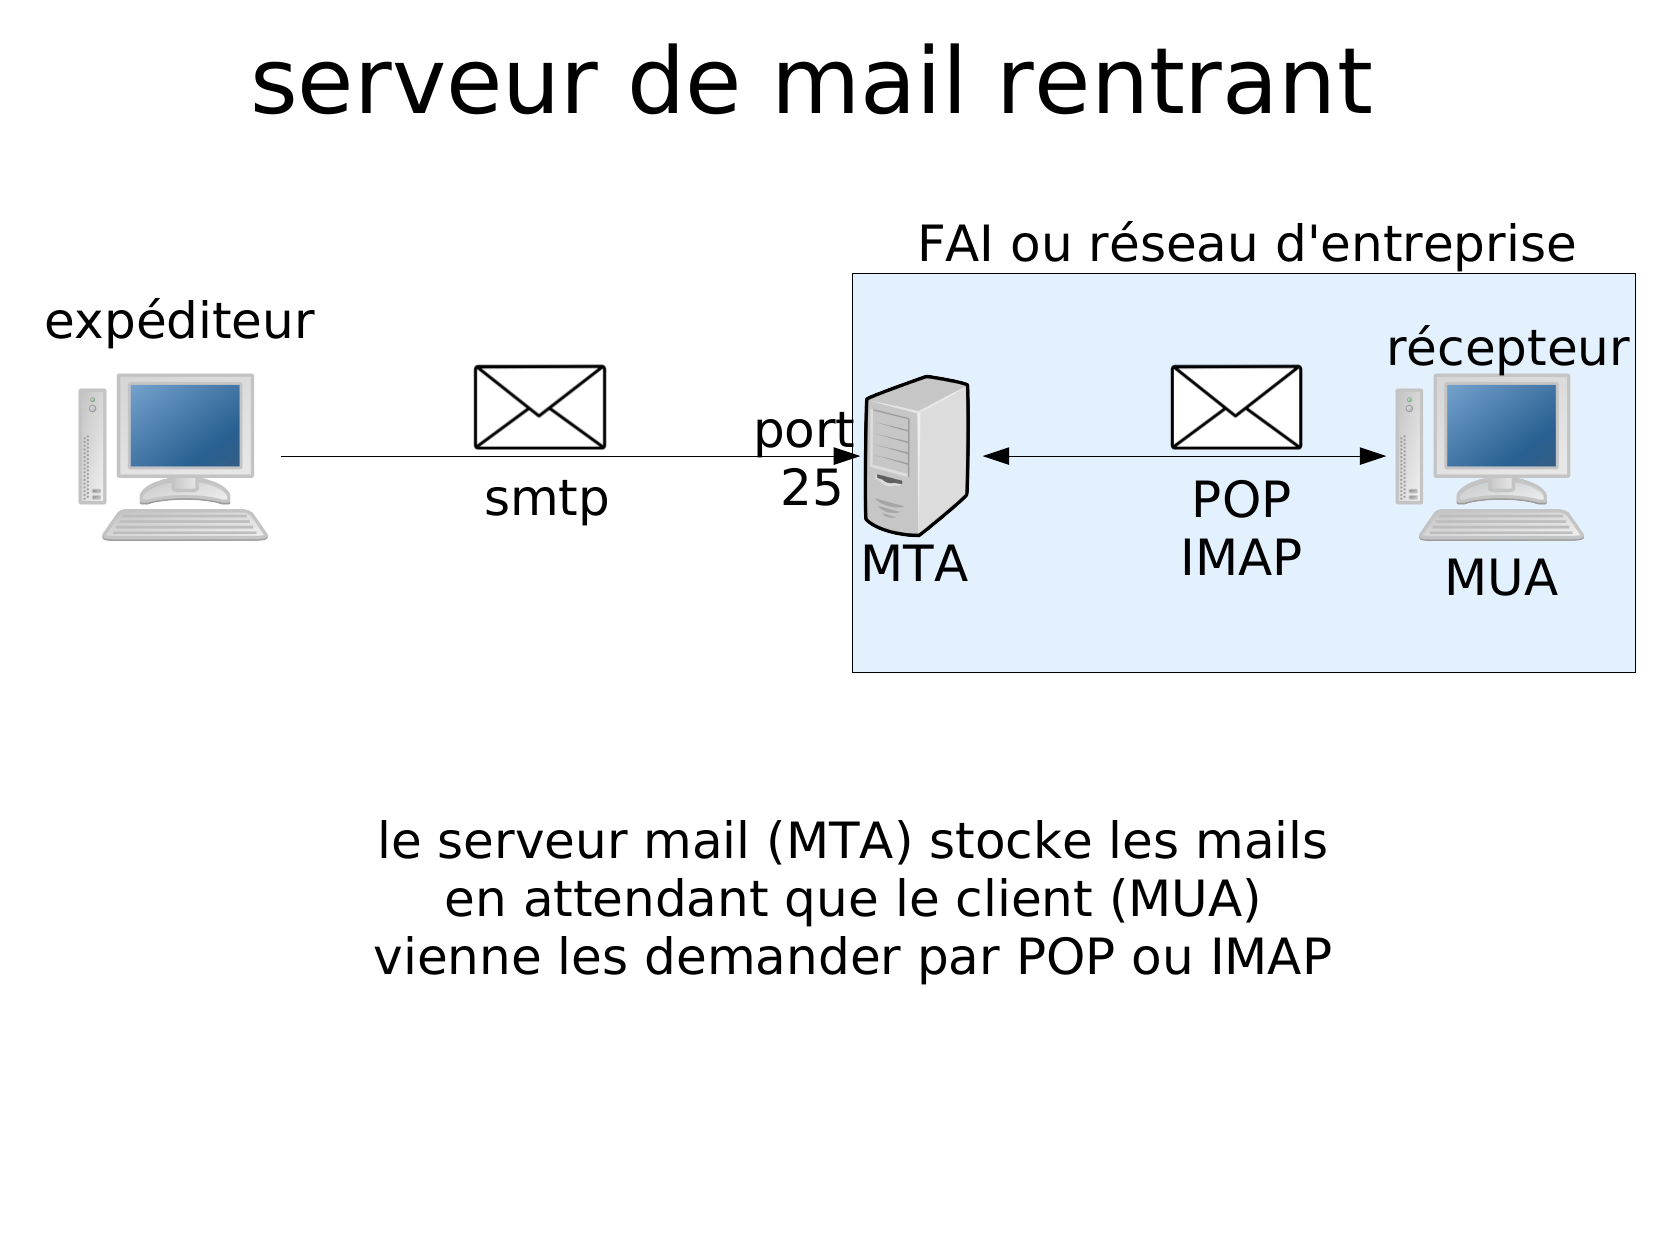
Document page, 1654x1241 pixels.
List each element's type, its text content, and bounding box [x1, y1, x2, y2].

text_box MUA [1444, 549, 1559, 608]
text_box smtp [484, 469, 649, 528]
picture [70, 362, 281, 550]
text_box expéditeur [44, 291, 316, 351]
text_box FAI ou réseau d'entreprise [917, 214, 1578, 274]
text_box port 25 [753, 401, 872, 518]
text_box le serveur mail (MTA) stocke les mails en attendant que le client (MUA) vienne les demander par POP ou IMAP [373, 811, 1373, 987]
picture [1161, 353, 1311, 456]
text_box MTA [860, 535, 969, 594]
picture [860, 369, 983, 543]
text_box récepteur [1386, 318, 1631, 377]
text_box [852, 273, 1636, 673]
picture [464, 353, 615, 457]
text_box POP IMAP [1180, 470, 1304, 588]
title serveur de mail rentrant [121, 17, 1504, 143]
picture [1386, 377, 1598, 550]
